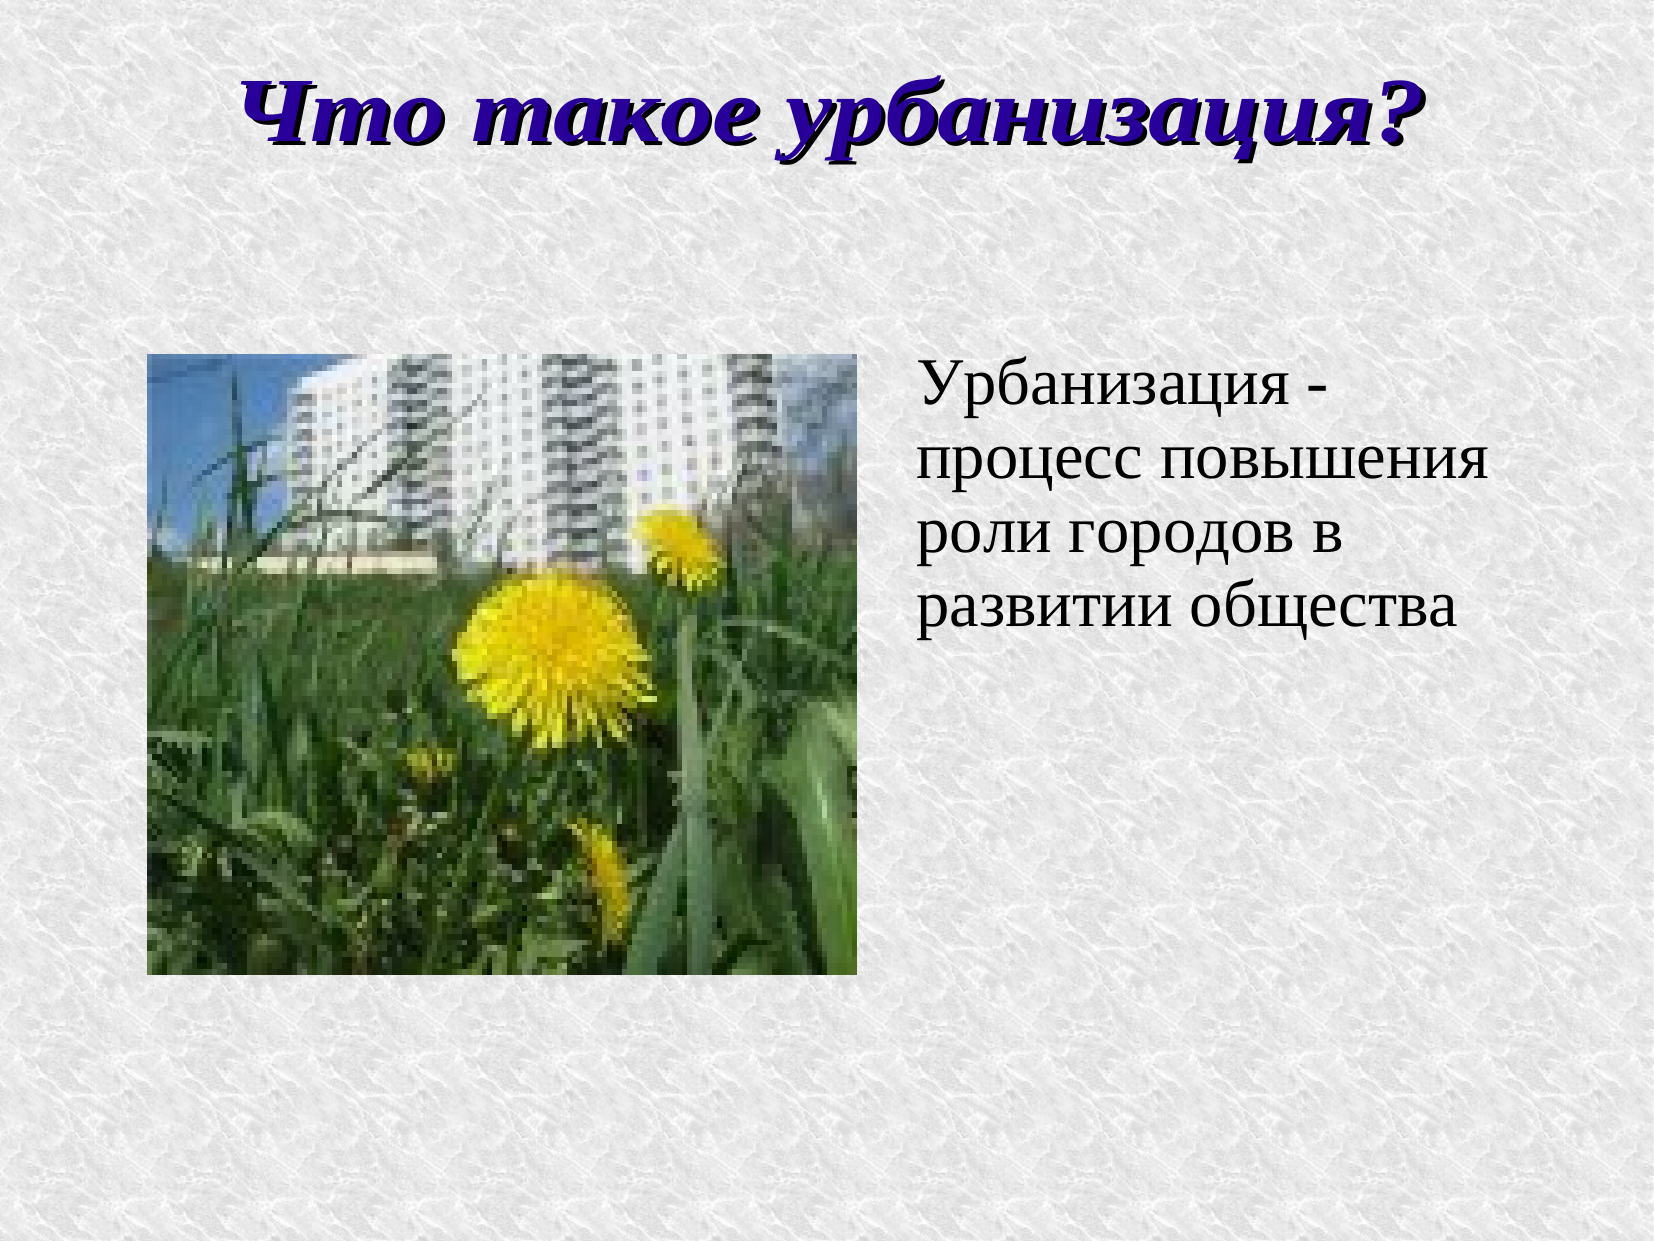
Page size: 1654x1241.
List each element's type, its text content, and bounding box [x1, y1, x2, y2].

picture [0, 0, 1654, 1241]
title Что такое урбанизация? [123, 43, 1536, 178]
list Урбанизация - процесс повышения роли городов в развитии общества [845, 344, 1535, 1164]
